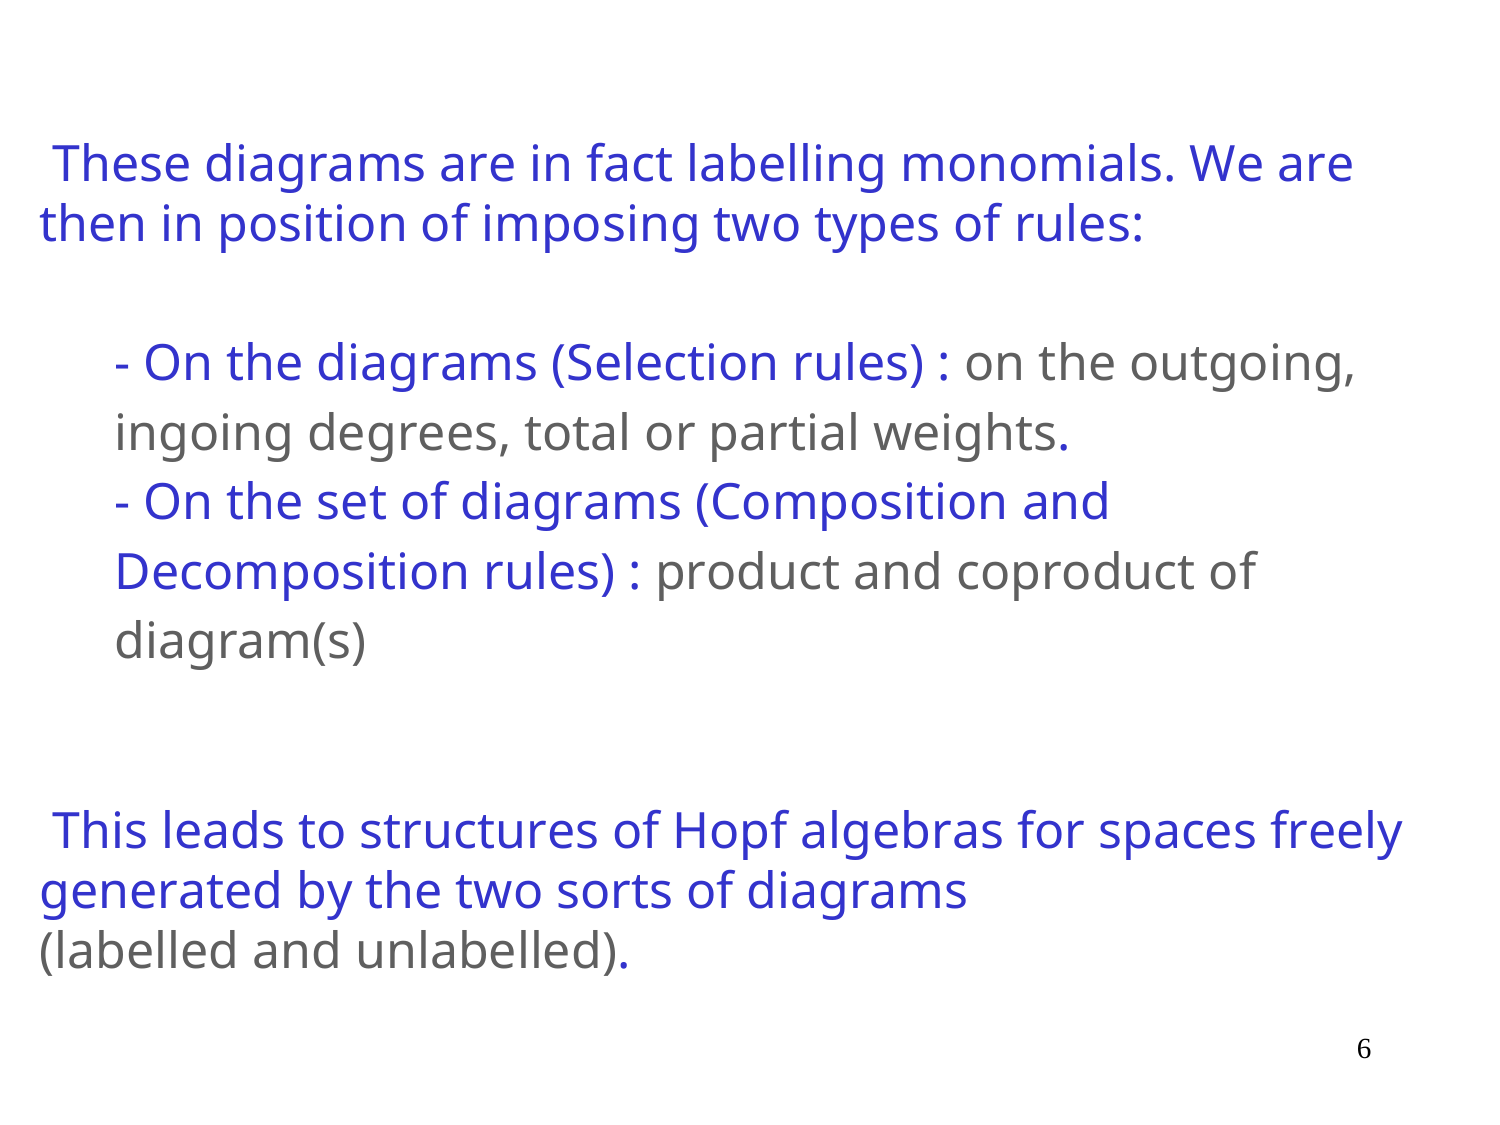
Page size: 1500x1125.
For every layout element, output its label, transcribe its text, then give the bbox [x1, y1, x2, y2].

text_box These diagrams are in fact labelling monomials. We are then in position of imposing two types of rules: - On the diagrams (Selection rules) : on the outgoing, ingoing degrees, total or partial weights. - On the set of diagrams (Composition and Decomposition rules) : product and coproduct of diagram(s) This leads to structures of Hopf algebras for spaces freely generated by the two sorts of diagrams (labelled and unlabelled). [24, 123, 1450, 1047]
